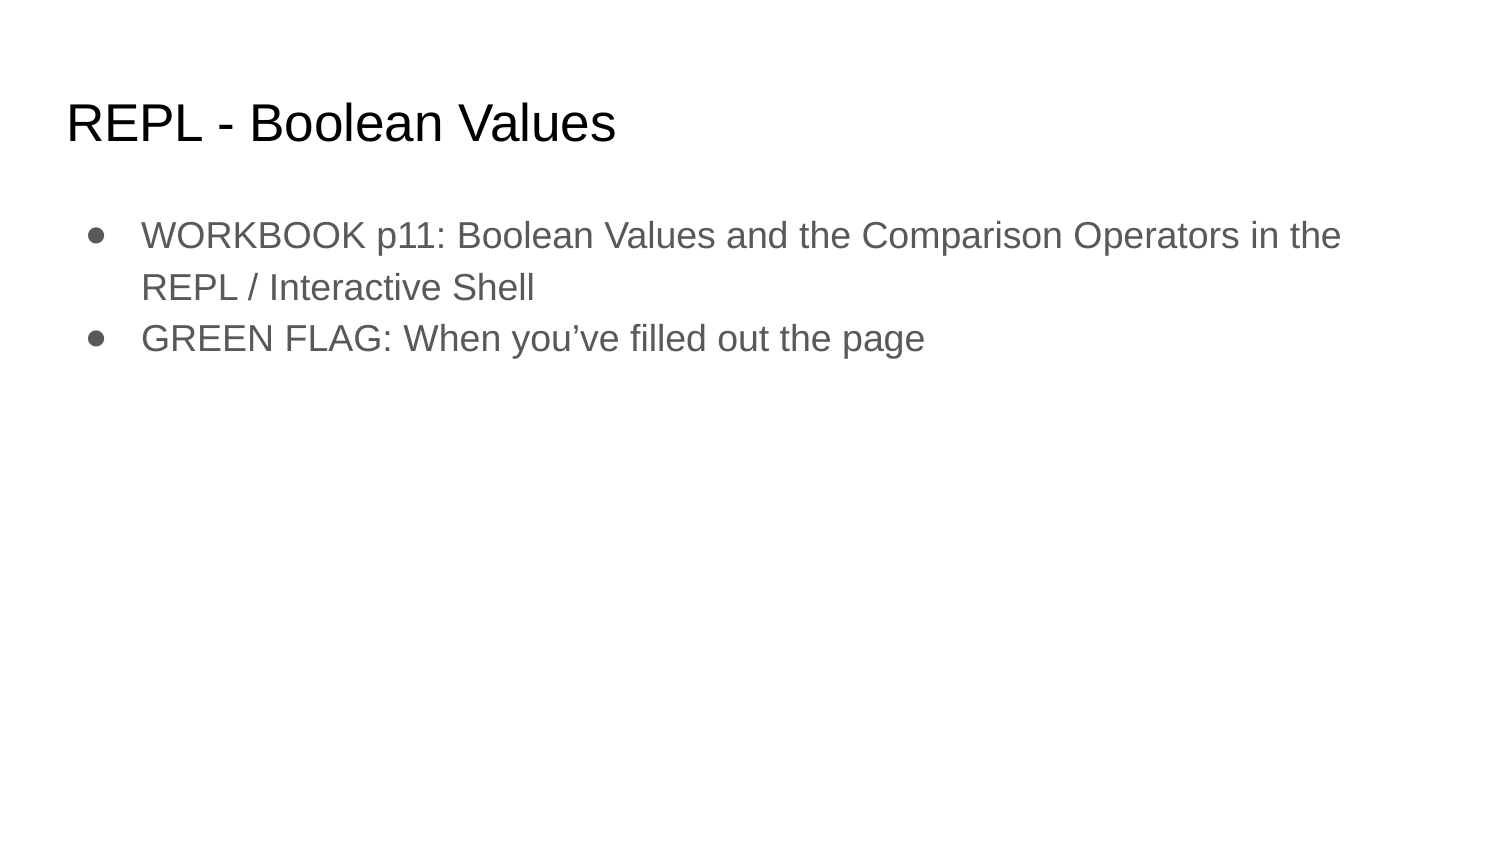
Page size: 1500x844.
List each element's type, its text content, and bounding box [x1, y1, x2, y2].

title REPL - Boolean Values [51, 72, 1449, 167]
list WORKBOOK p11: Boolean Values and the Comparison Operators in the REPL / Interactive Shell GREEN FLAG: When you’ve filled out the page [51, 189, 1449, 750]
